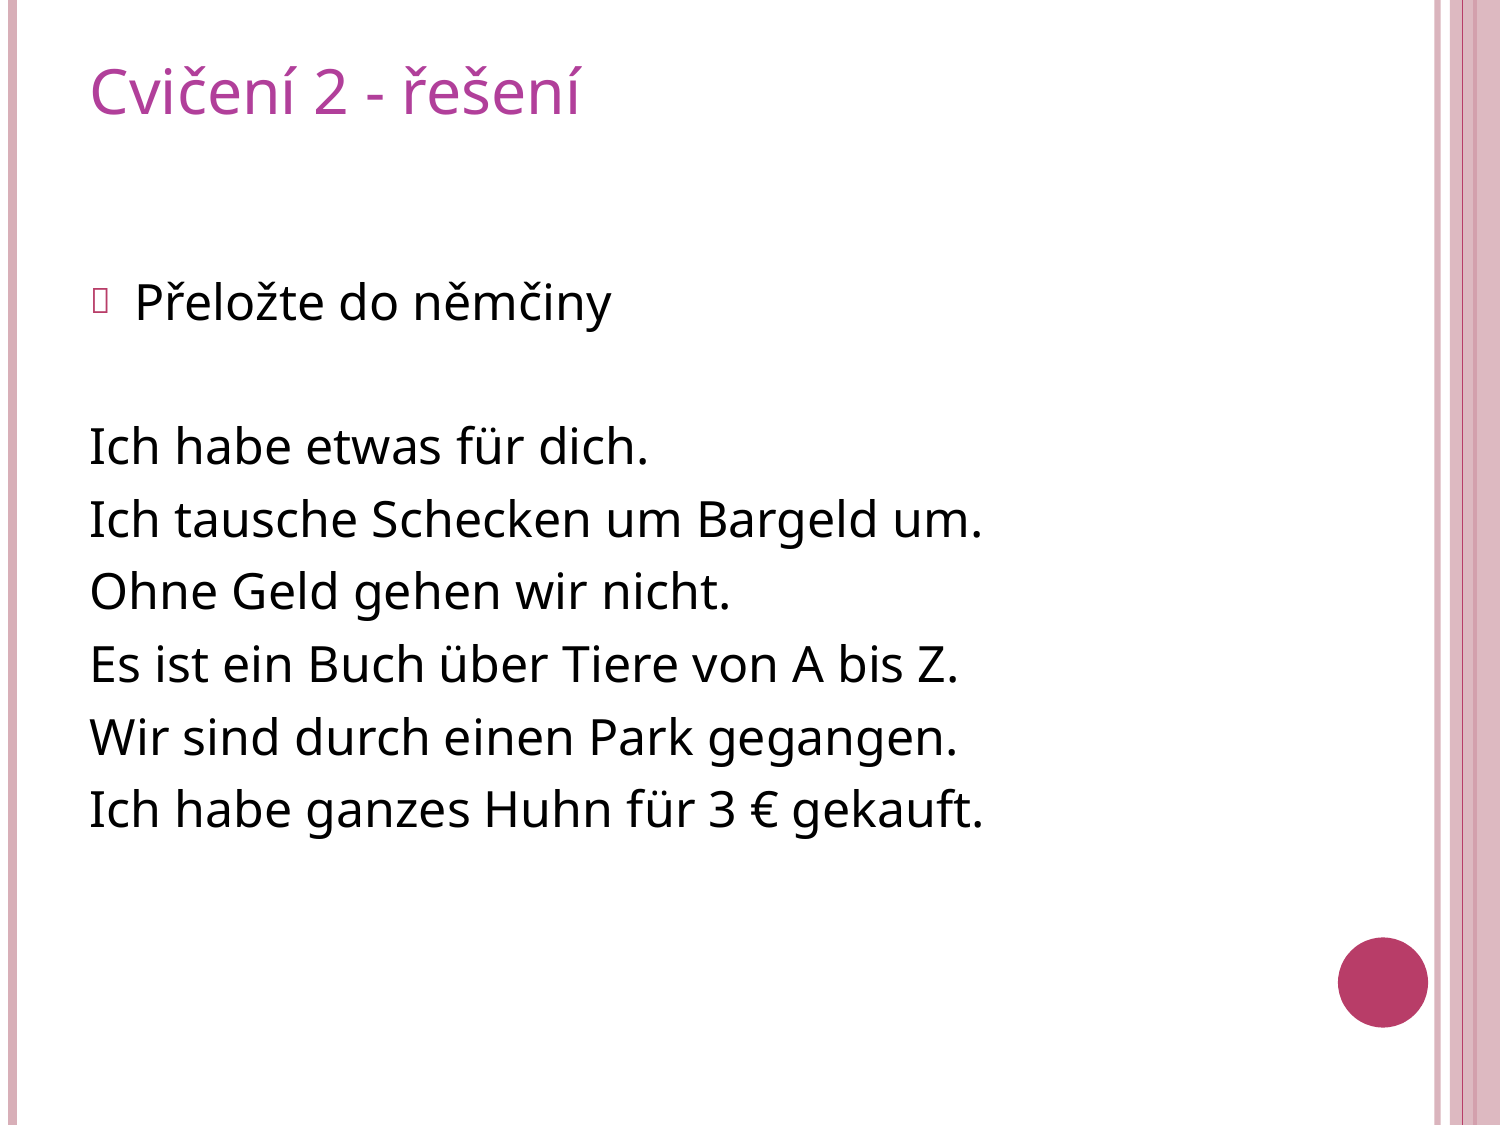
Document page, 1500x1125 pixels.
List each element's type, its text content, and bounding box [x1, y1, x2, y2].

list Přeložte do němčiny Ich habe etwas für dich. Ich tausche Schecken um Bargeld um. Ohne Geld gehen wir nicht. Es ist ein Buch über Tiere von A bis Z. Wir sind durch einen Park gegangen. Ich habe ganzes Huhn für 3 € gekauft. [75, 262, 1412, 1062]
title Cvičení 2 - řešení [75, 45, 1300, 233]
